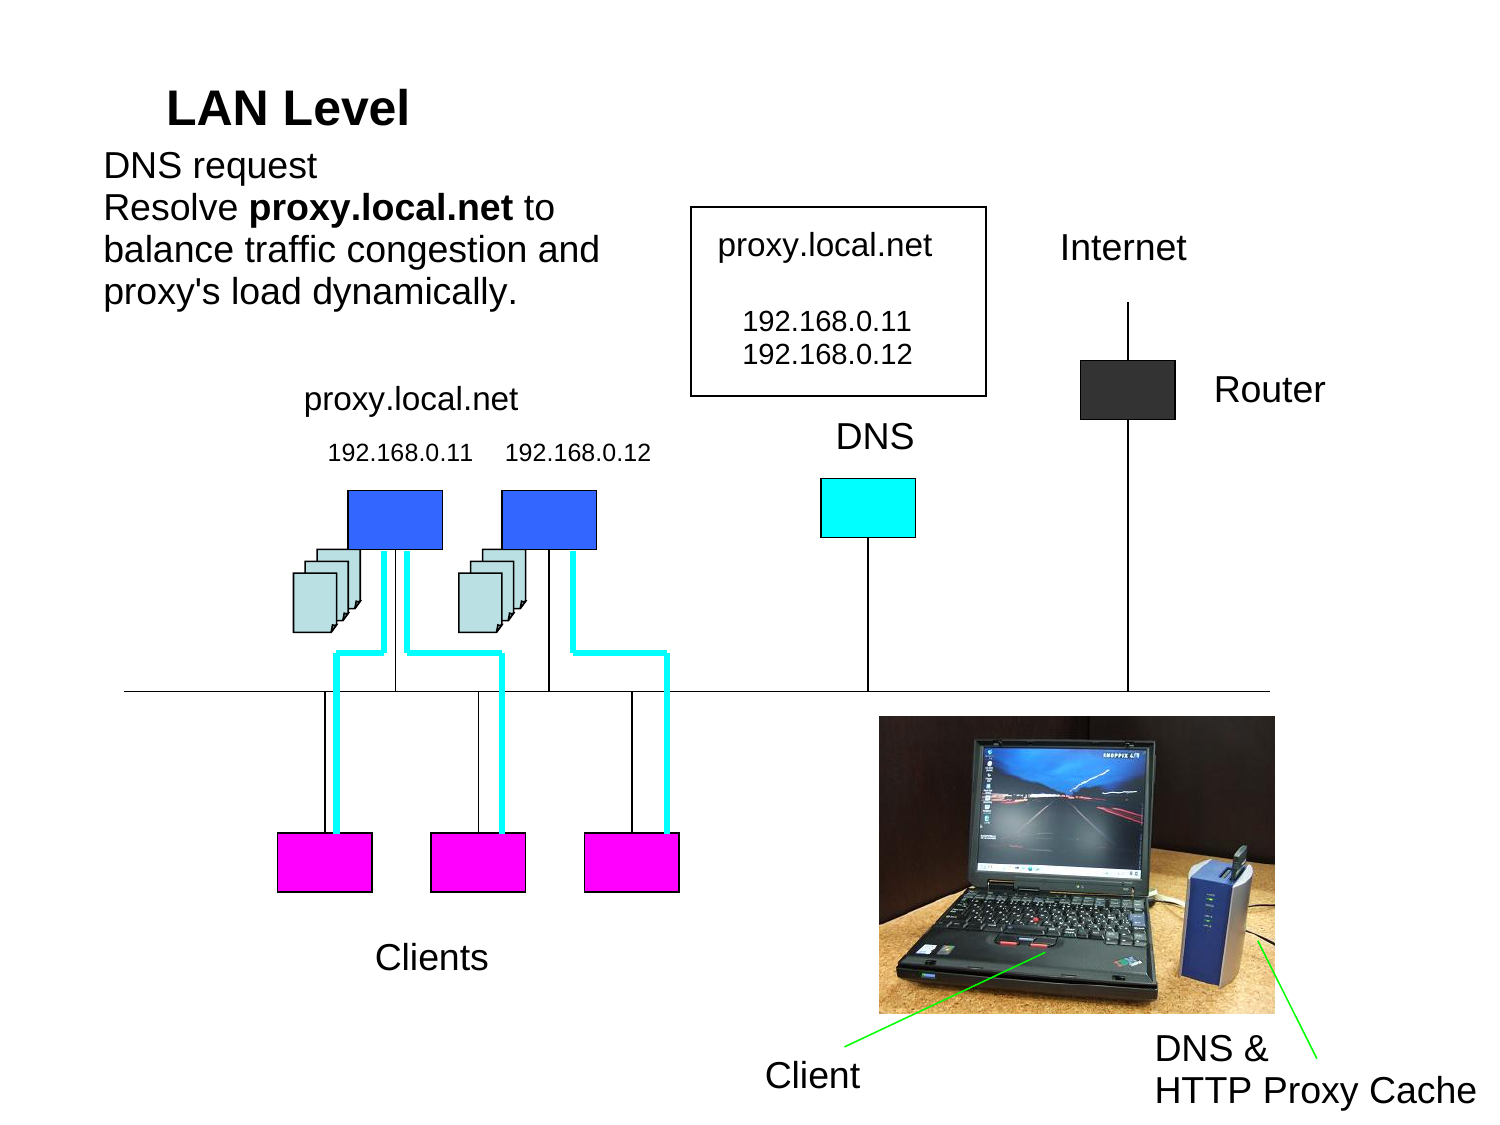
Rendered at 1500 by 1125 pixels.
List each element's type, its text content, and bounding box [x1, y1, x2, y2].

text_box DNS [820, 412, 940, 466]
text_box [820, 478, 916, 538]
text_box proxy.local.net 192.168.0.11 192.168.0.12 [702, 218, 1117, 412]
text_box 192.168.0.12 [490, 431, 691, 475]
text_box Router [1198, 360, 1368, 419]
text_box proxy.local.net [289, 372, 621, 425]
text_box proxy.local.net 192.168.0.11 192.168.0.12 [702, 218, 985, 395]
title LAN Level [75, 54, 502, 161]
picture [879, 716, 1275, 1015]
text_box [458, 490, 597, 633]
text_box Clients [360, 928, 550, 987]
text_box [584, 833, 680, 893]
text_box DNS & HTTP Proxy Cache [1139, 1019, 1500, 1120]
text_box DNS request Resolve proxy.local.net to balance traffic congestion and proxy's load dynamically. [88, 137, 656, 321]
text_box [293, 490, 443, 633]
text_box Internet [1117, 218, 1317, 277]
text_box Client [749, 1046, 939, 1105]
text_box 192.168.0.11 [312, 431, 490, 475]
text_box [430, 833, 526, 893]
text_box [1080, 360, 1176, 420]
text_box [277, 833, 373, 893]
